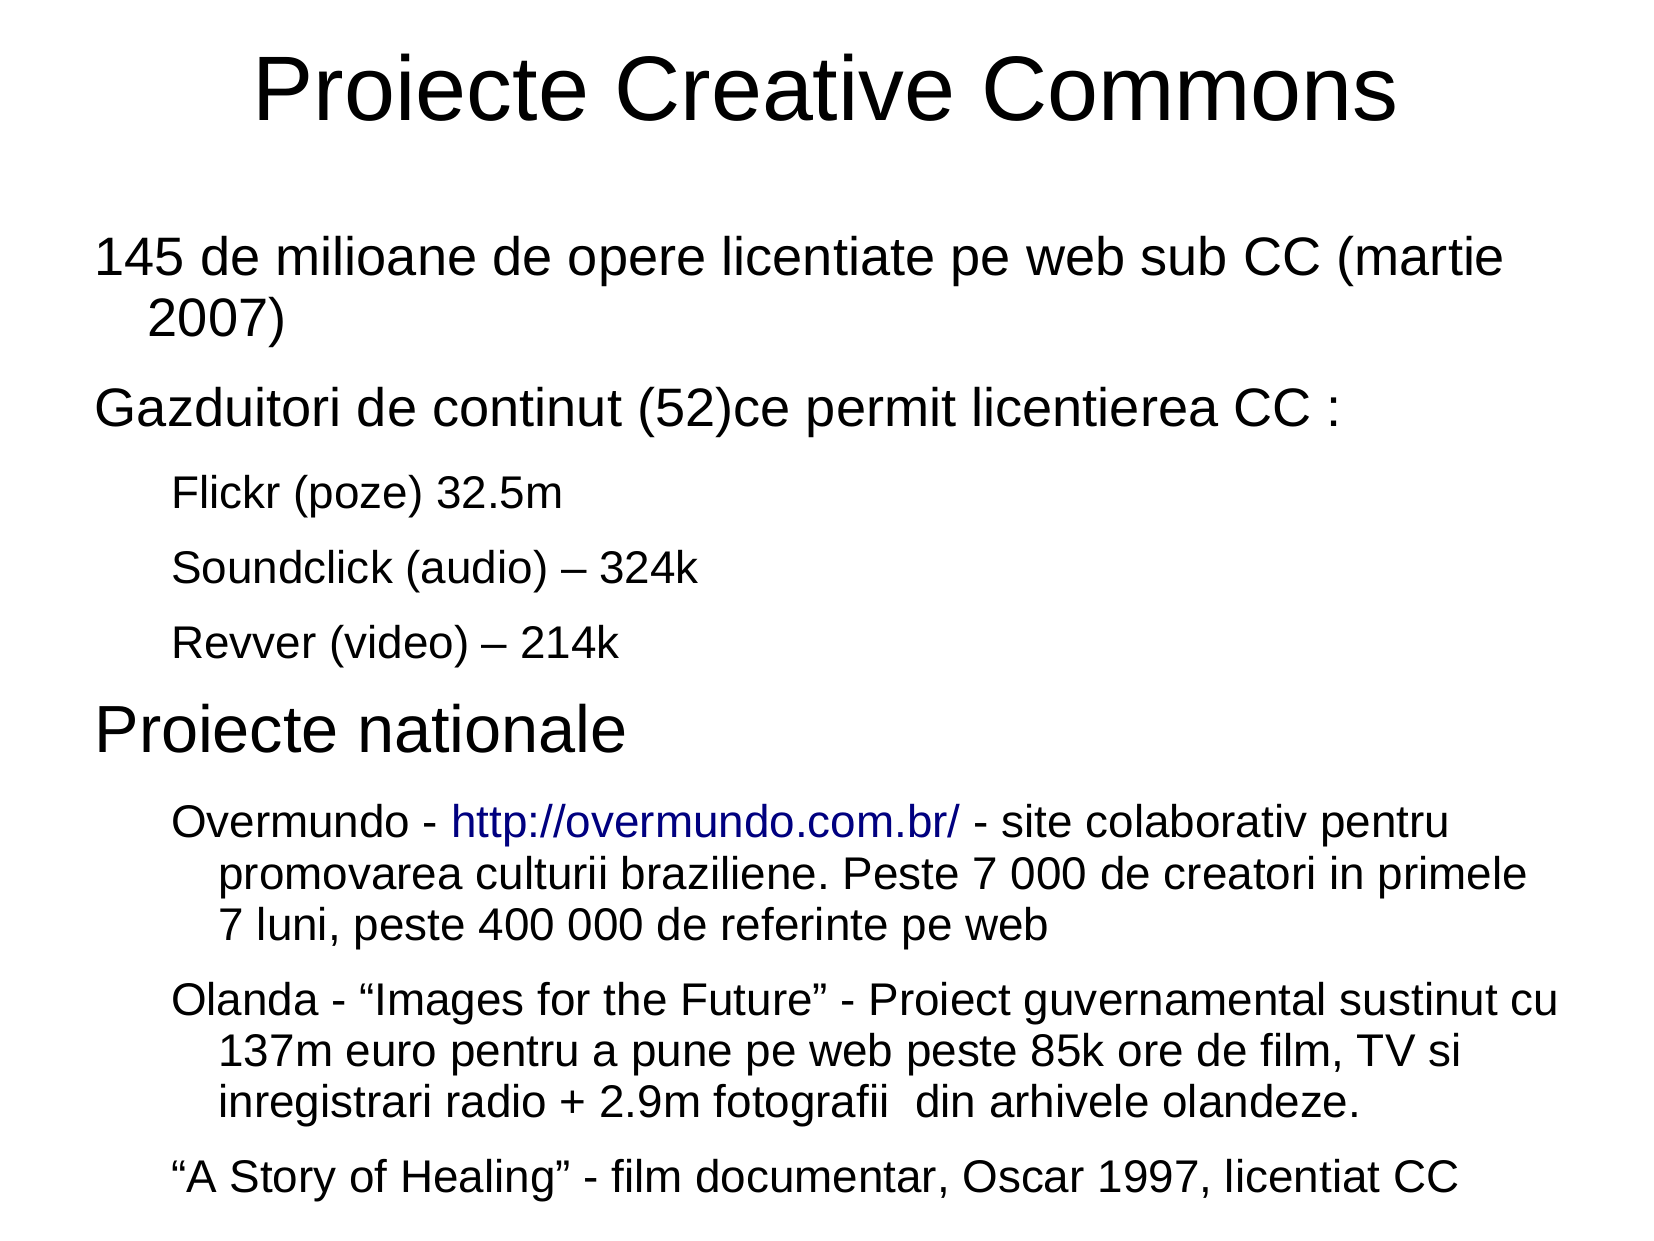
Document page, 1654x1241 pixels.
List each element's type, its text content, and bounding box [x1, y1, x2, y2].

list 145 de milioane de opere licentiate pe web sub CC (martie 2007) Gazduitori de continut (52)ce permit licentierea CC : Flickr (poze) 32.5m Soundclick (audio) – 324k Revver (video) – 214k Proiecte nationale Overmundo - http://overmundo.com.br/ - site colaborativ pentru promovarea culturii braziliene. Peste 7 000 de creatori in primele 7 luni, peste 400 000 de referinte pe web Olanda - “Images for the Future” - Proiect guvernamental sustinut cu 137m euro pentru a pune pe web peste 85k ore de film, TV si inregistrari radio + 2.9m fotografii din arhivele olandeze. “A Story of Healing” - film documentar, Oscar 1997, licentiat CC [76, 226, 1565, 1201]
title Proiecte Creative Commons [82, 0, 1571, 178]
